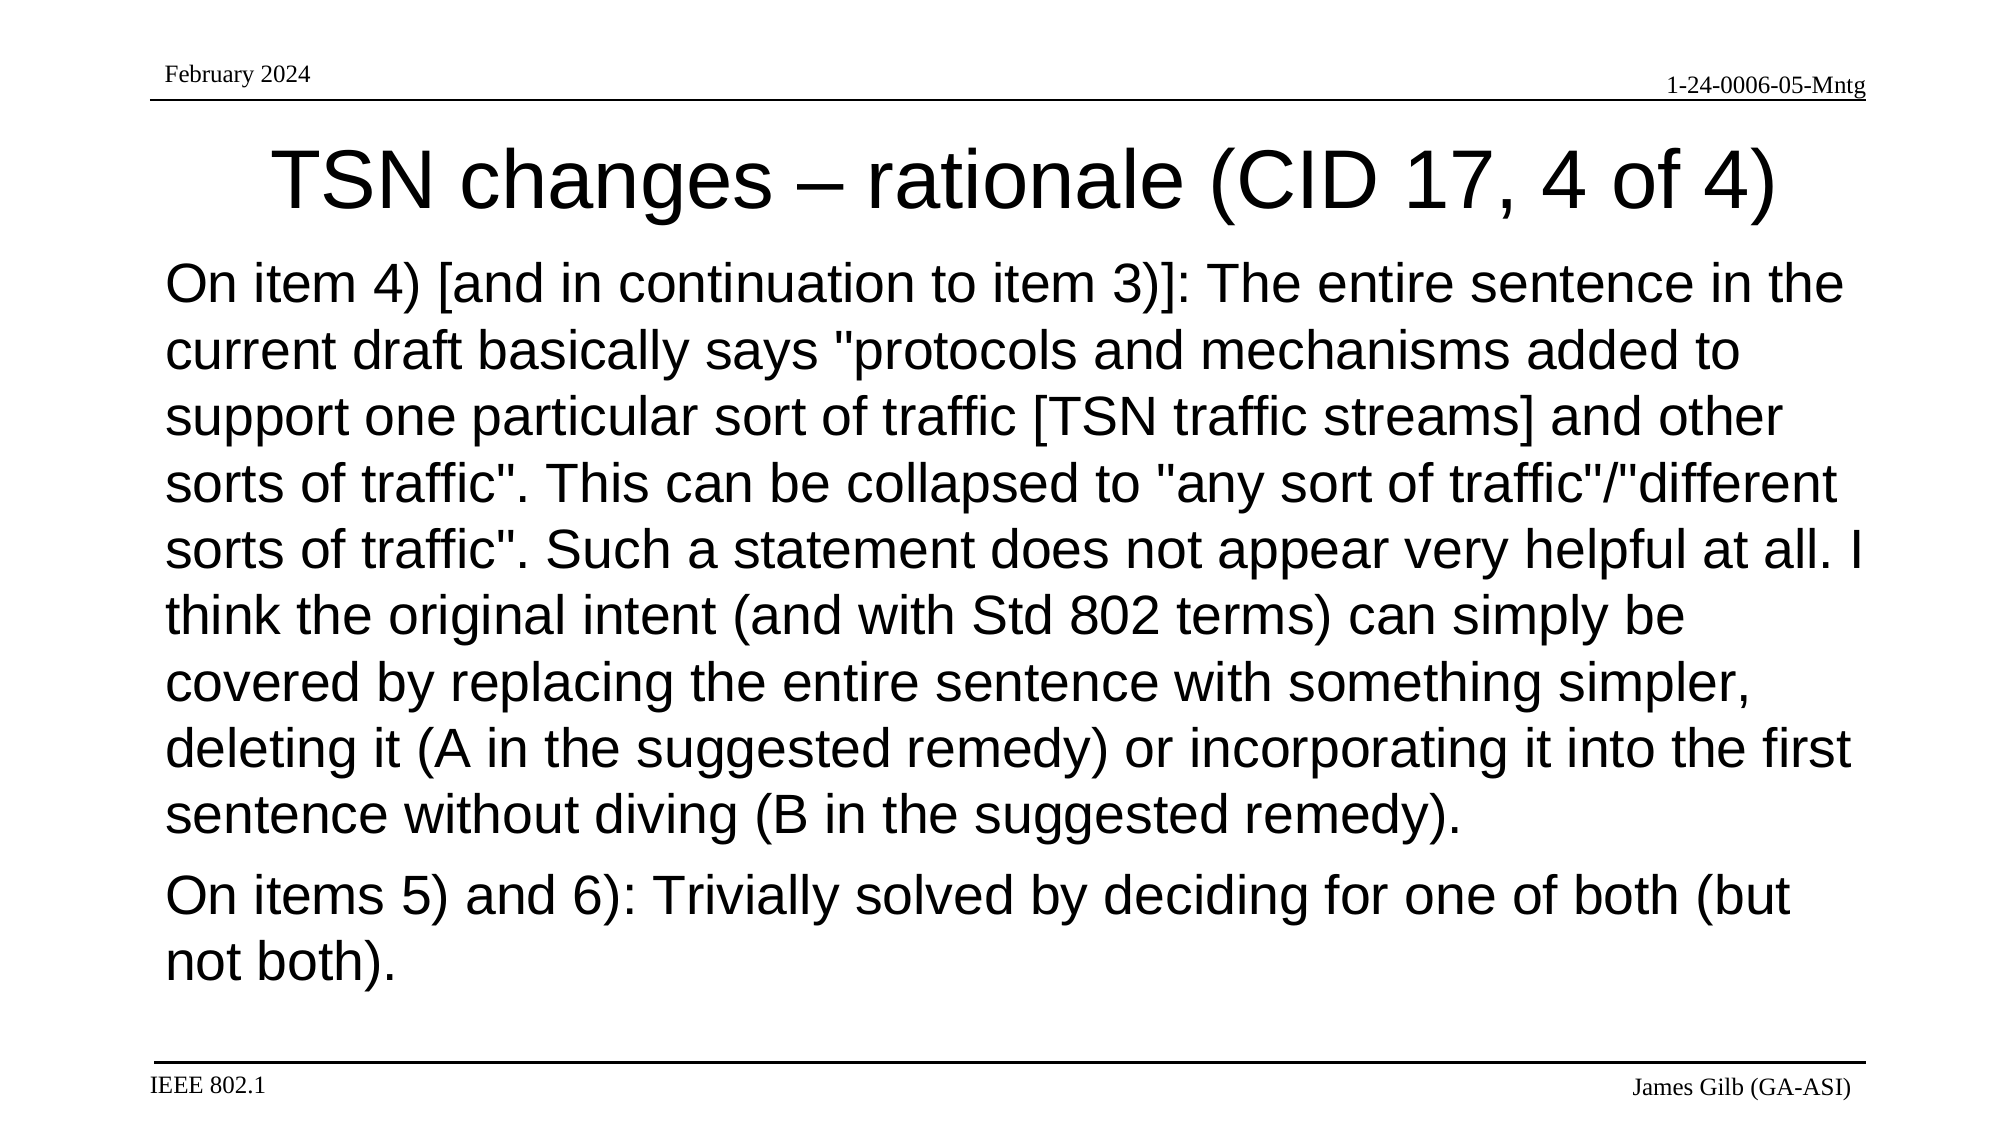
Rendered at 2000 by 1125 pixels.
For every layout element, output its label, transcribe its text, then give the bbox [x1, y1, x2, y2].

list On item 4) [and in continuation to item 3)]: The entire sentence in the current draft basically says "protocols and mechanisms added to support one particular sort of traffic [TSN traffic streams] and other sorts of traffic". This can be collapsed to "any sort of traffic"/"different sorts of traffic". Such a statement does not appear very helpful at all. I think the original intent (and with Std 802 terms) can simply be covered by replacing the entire sentence with something simpler, deleting it (A in the suggested remedy) or incorporating it into the first sentence without diving (B in the suggested remedy). On items 5) and 6): Trivially solved by deciding for one of both (but not both). [149, 239, 1900, 1051]
title TSN changes – rationale (CID 17, 4 of 4) [150, 112, 1900, 238]
